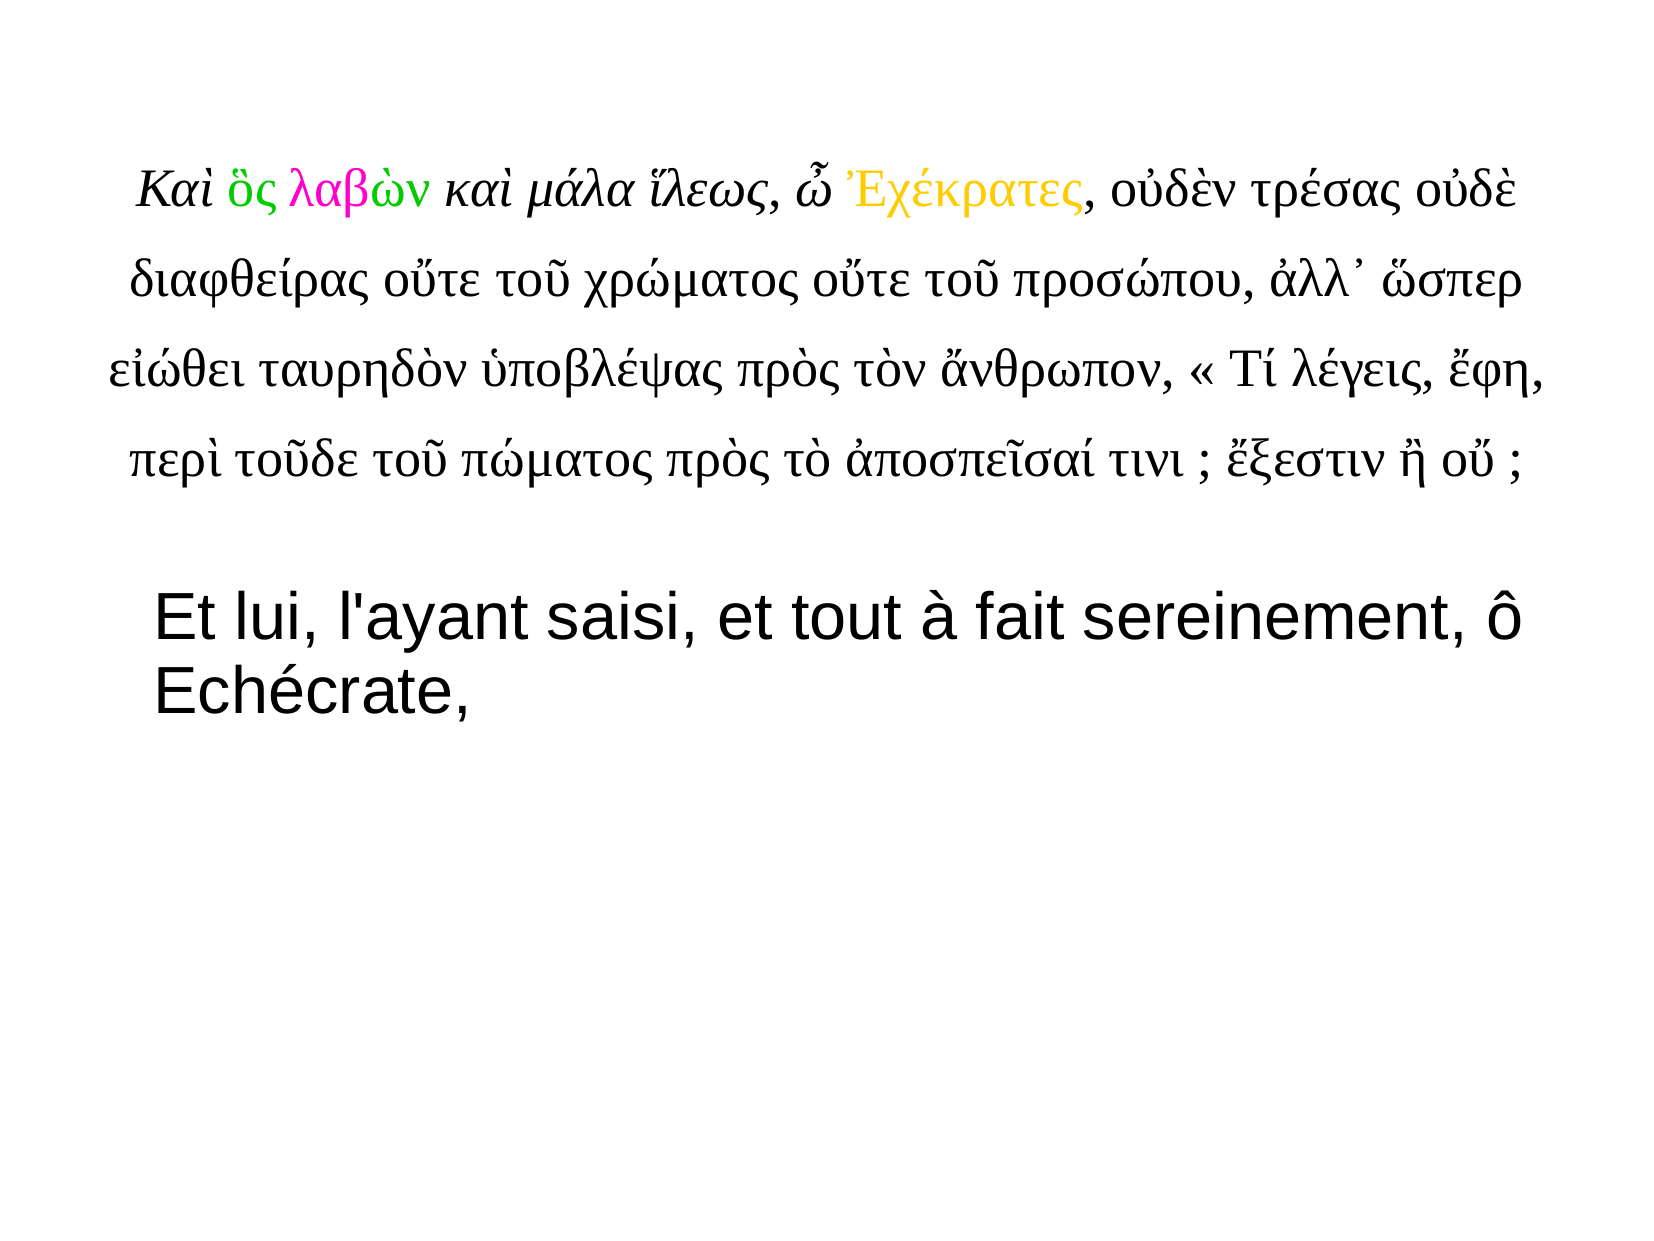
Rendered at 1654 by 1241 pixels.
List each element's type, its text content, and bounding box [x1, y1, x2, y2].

title Καὶ ὃς λαβὼν καὶ μάλα ἵλεως, ὦ Ἐχέκρατες, οὐδὲν τρέσας οὐδὲ διαφθείρας οὔτε τοῦ χρώματος οὔτε τοῦ προσώπου, ἀλλ᾽ ὥσπερ εἰώθει ταυρηδὸν ὑποβλέψας πρὸς τὸν ἄνθρωπον, « Τί λέγεις, ἔφη, περὶ τοῦδε τοῦ πώματος πρὸς τὸ ἀποσπεῖσαί τινι ; ἔξεστιν ἢ οὔ ; [82, 49, 1571, 567]
list Et lui, l'ayant saisi, et tout à fait sereinement, ô Echécrate, [82, 578, 1571, 1109]
